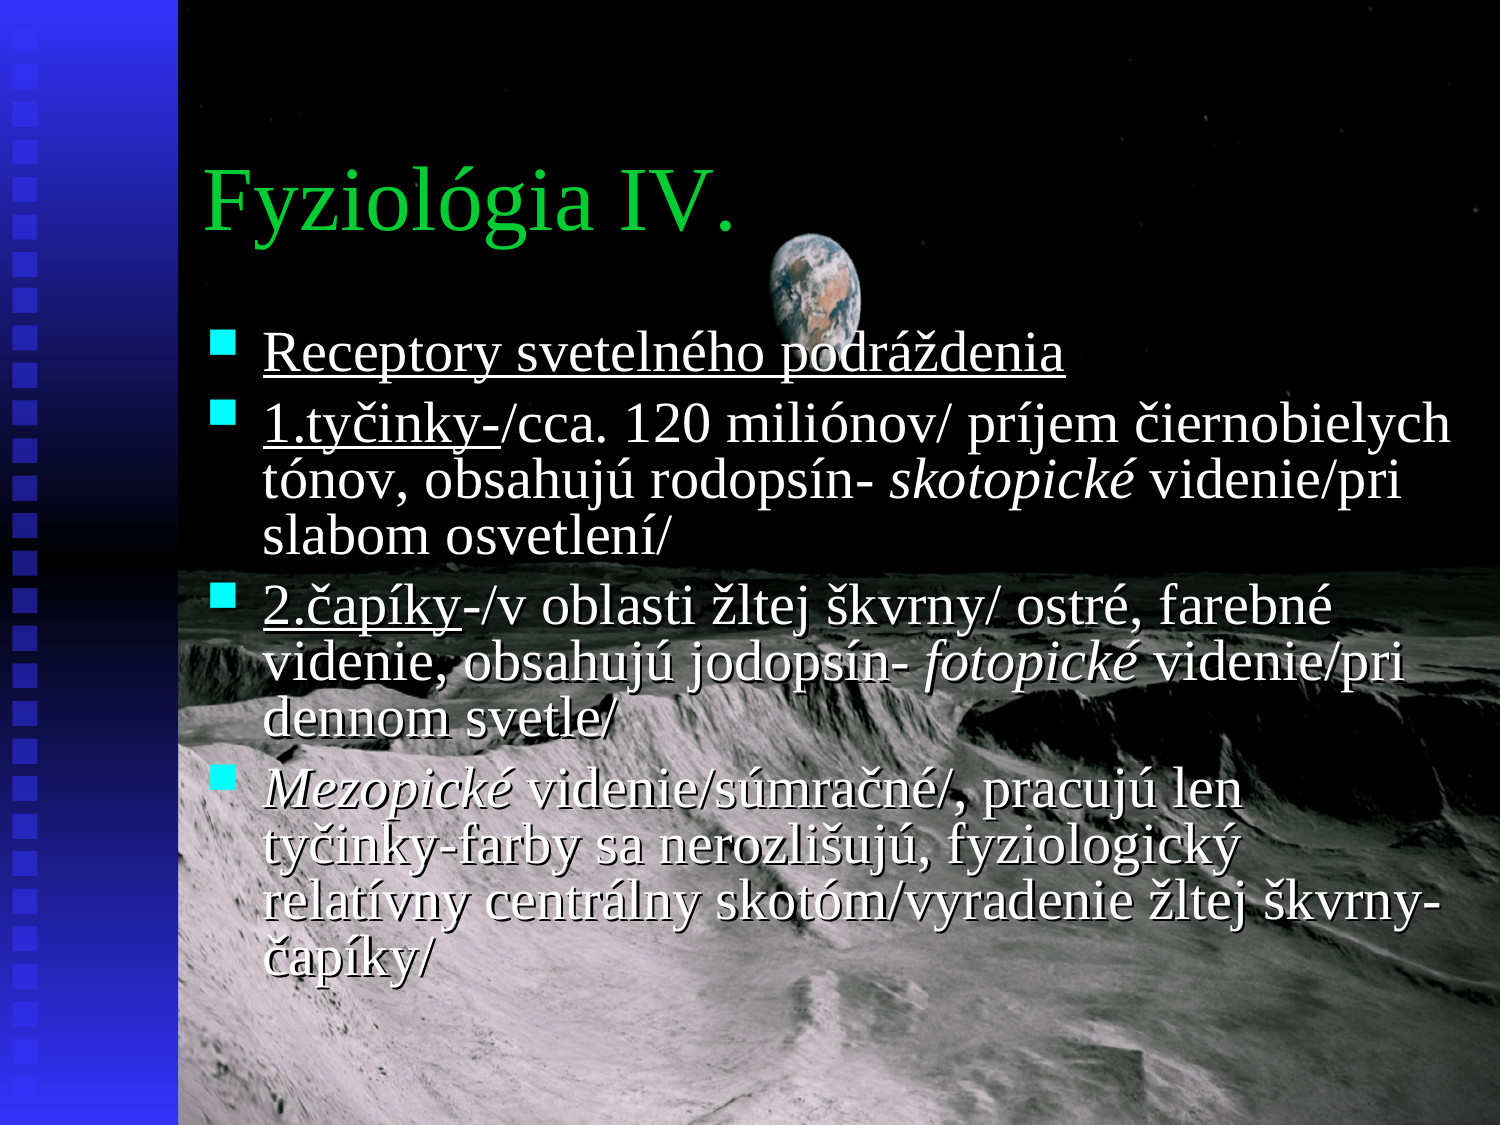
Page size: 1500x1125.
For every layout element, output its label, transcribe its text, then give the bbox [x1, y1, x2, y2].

list Receptory svetelného podráždenia 1.tyčinky-/cca. 120 miliónov/ príjem čiernobielych tónov, obsahujú rodopsín- skotopické videnie/pri slabom osvetlení/ 2.čapíky-/v oblasti žltej škvrny/ ostré, farebné videnie, obsahujú jodopsín- fotopické videnie/pri dennom svetle/ Mezopické videnie/súmračné/, pracujú len tyčinky-farby sa nerozlišujú, fyziologický relatívny centrálny skotóm/vyradenie žltej škvrny-čapíky/ [191, 319, 1467, 995]
title Fyziológia IV. [187, 99, 1463, 288]
picture [0, 0, 1500, 1125]
